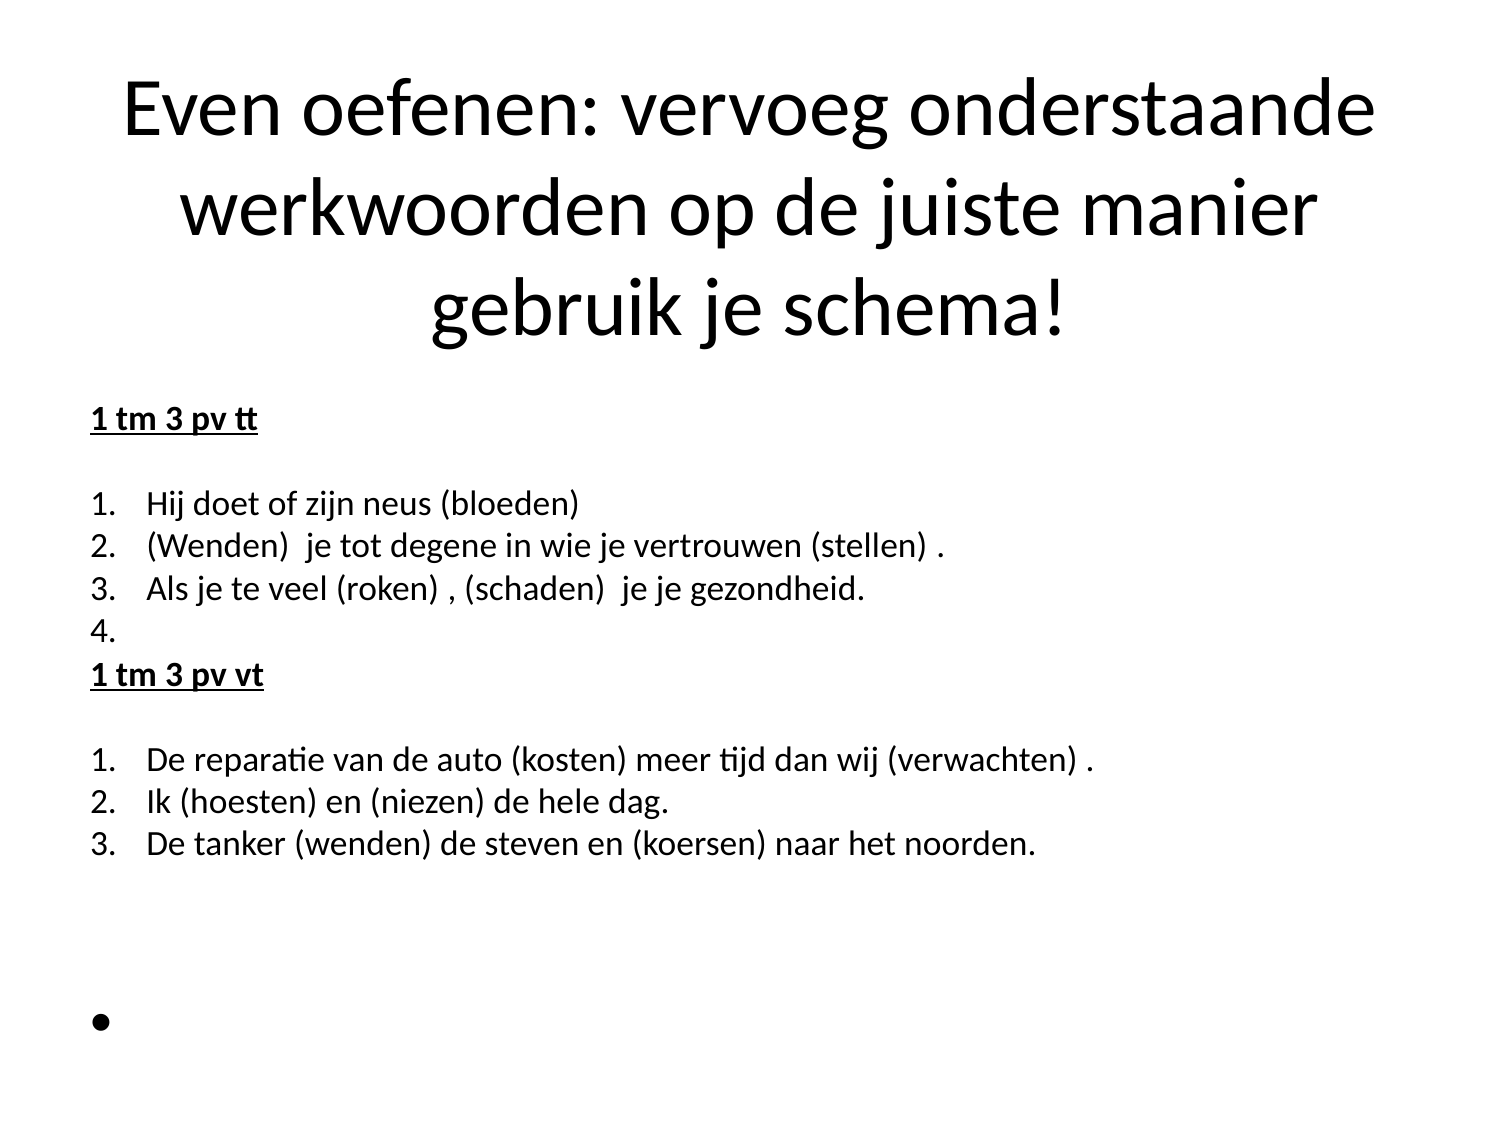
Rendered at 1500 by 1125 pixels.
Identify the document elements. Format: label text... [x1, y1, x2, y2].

title Even oefenen: vervoeg onderstaande werkwoorden op de juiste manier gebruik je schema! [75, 45, 1426, 280]
list 1 tm 3 pv tt Hij doet of zijn neus (bloeden) (Wenden) je tot degene in wie je vertrouwen (stellen) . Als je te veel (roken) , (schaden) je je gezondheid. 1 tm 3 pv vt De reparatie van de auto (kosten) meer tijd dan wij (verwachten) . Ik (hoesten) en (niezen) de hele dag. De tanker (wenden) de steven en (koersen) naar het noorden. [75, 302, 1426, 1006]
